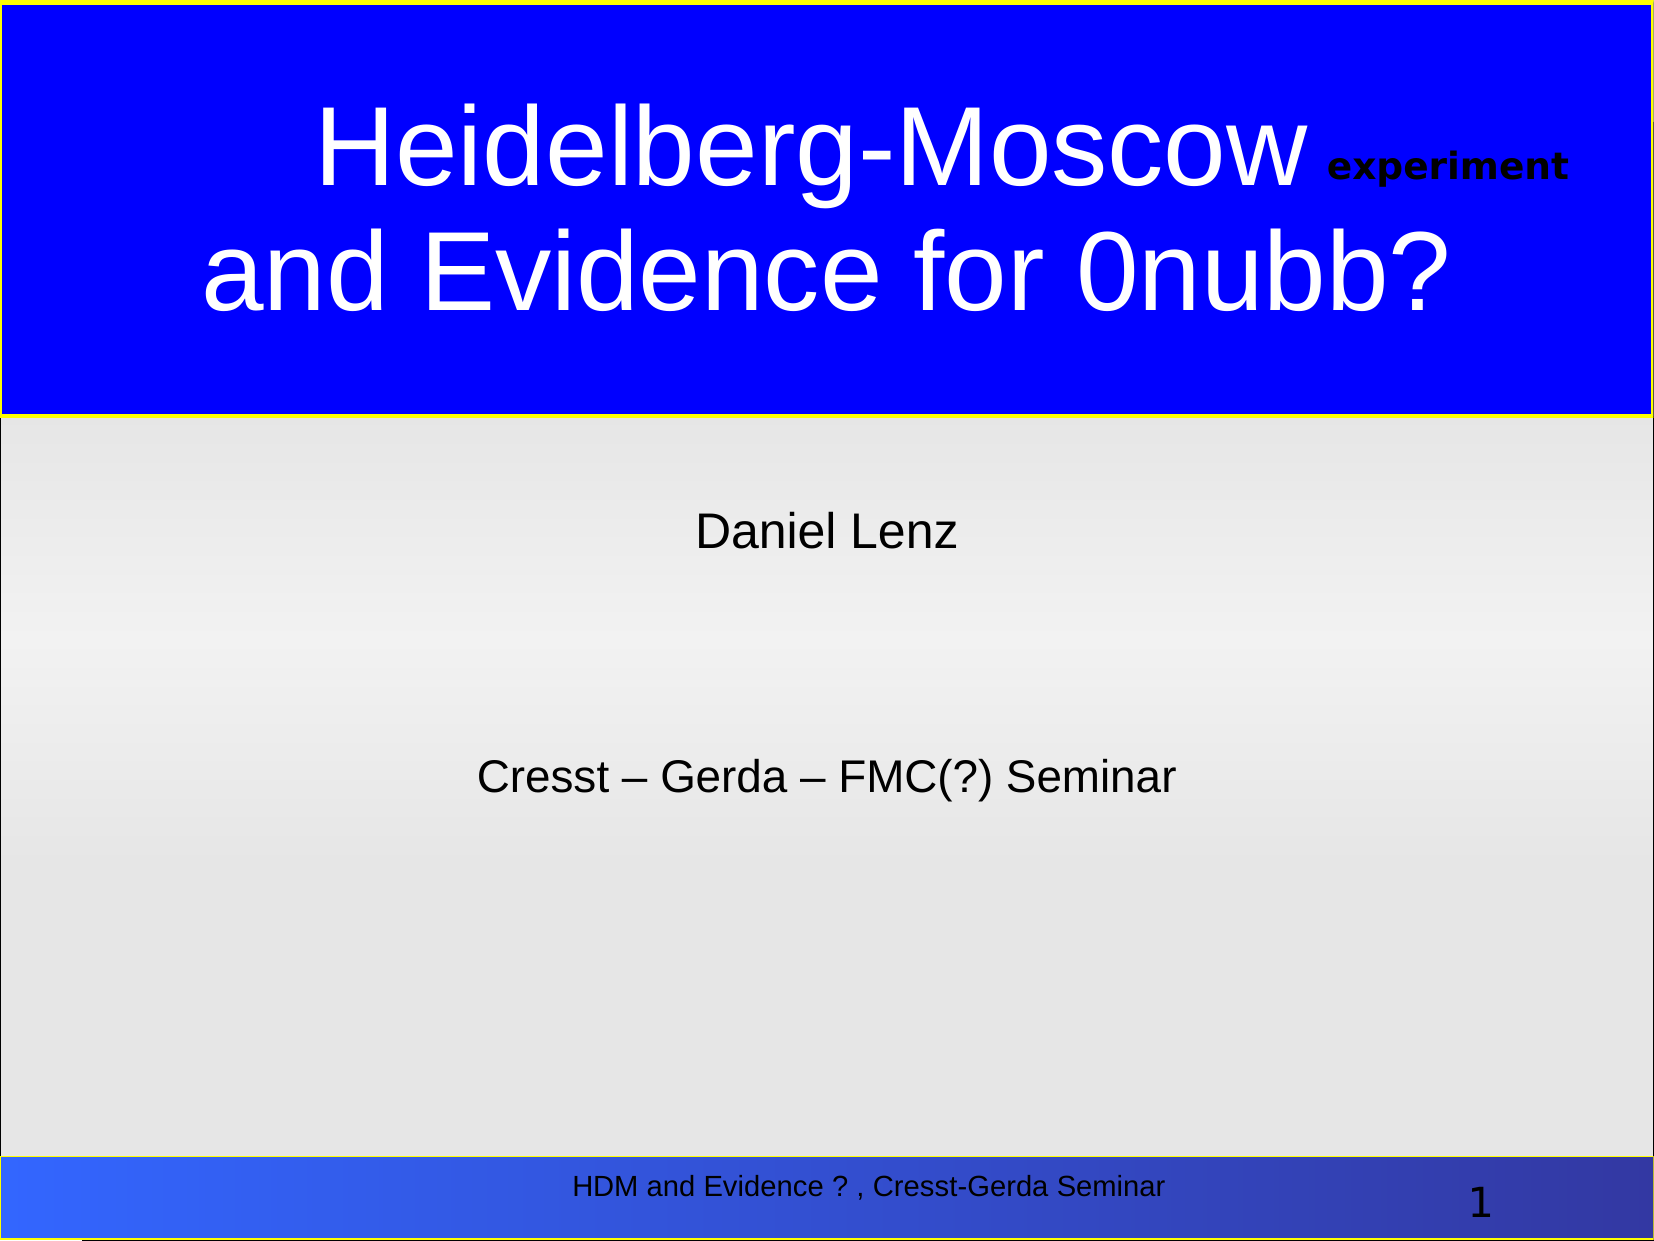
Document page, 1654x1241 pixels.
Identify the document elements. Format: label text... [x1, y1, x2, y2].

text_box Cresst – Gerda – FMC(?) Seminar [165, 743, 1489, 911]
text_box Heidelberg-Moscow and Evidence for 0nubb? [0, 2, 1654, 416]
text_box Daniel Lenz [0, 495, 1654, 594]
text_box experiment [1312, 137, 1654, 196]
